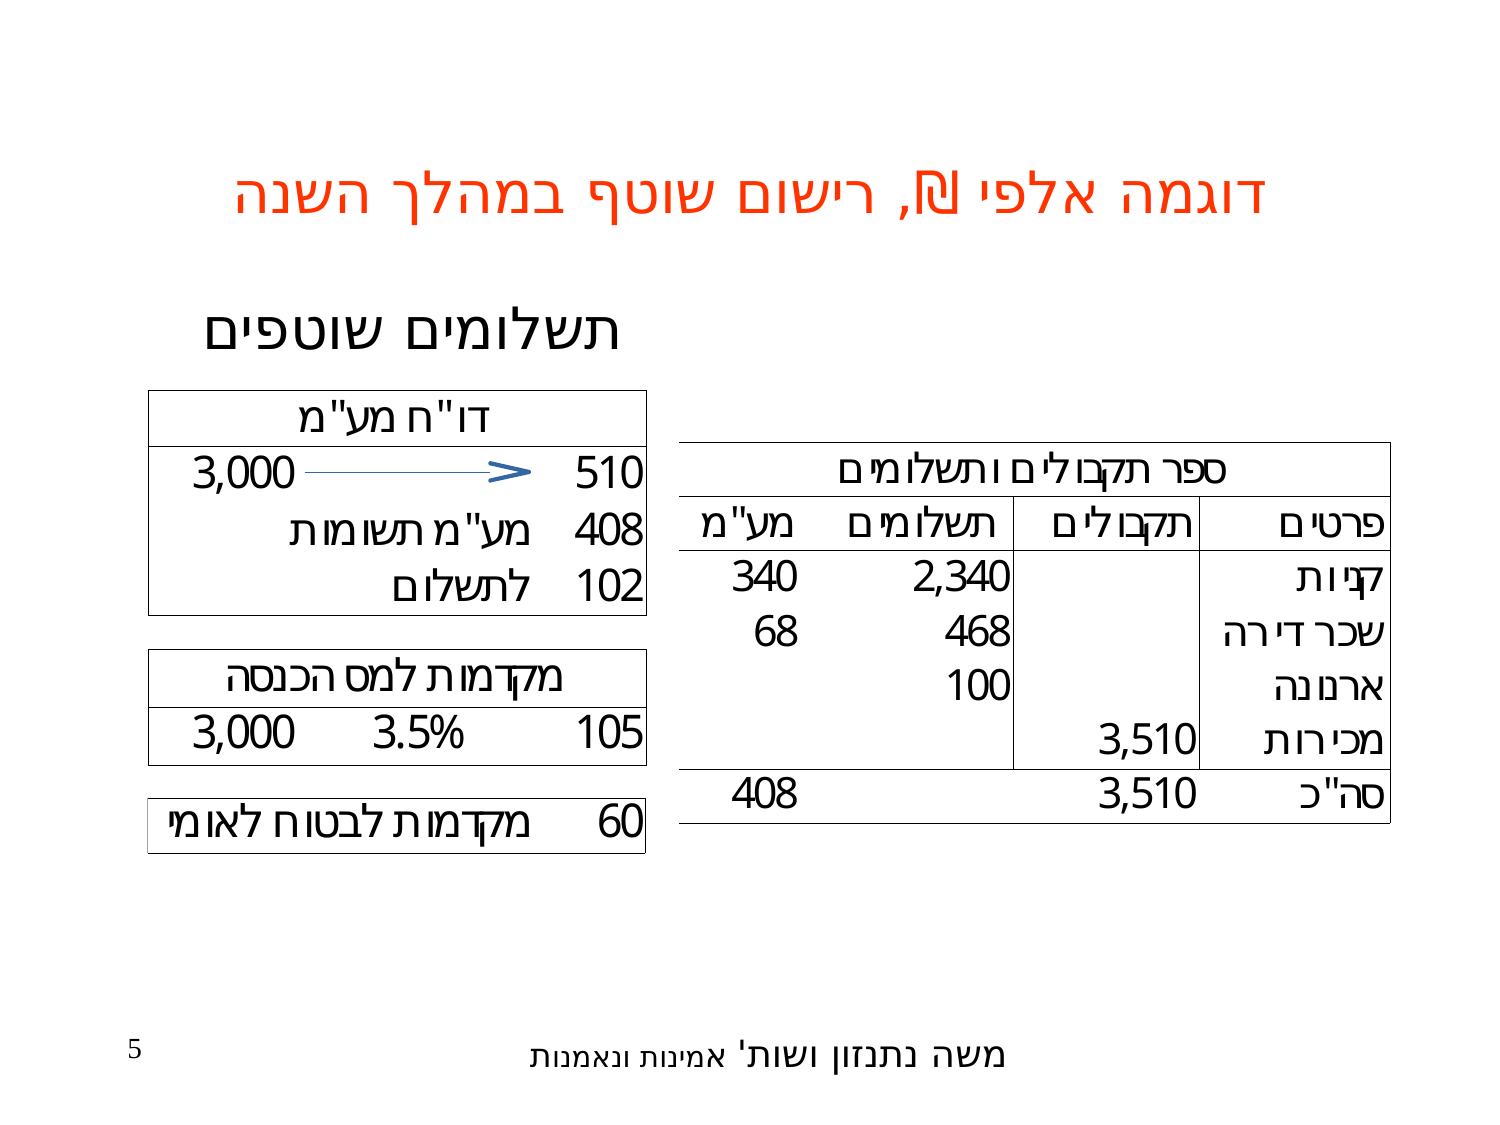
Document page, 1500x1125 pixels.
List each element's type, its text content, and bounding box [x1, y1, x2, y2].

list תשלומים שוטפים [99, 287, 726, 437]
chart [679, 442, 1394, 827]
picture [147, 649, 650, 768]
picture [147, 797, 650, 857]
title דוגמה אלפי ₪, רישום שוטף במהלך השנה [112, 99, 1388, 288]
chart [147, 390, 650, 621]
